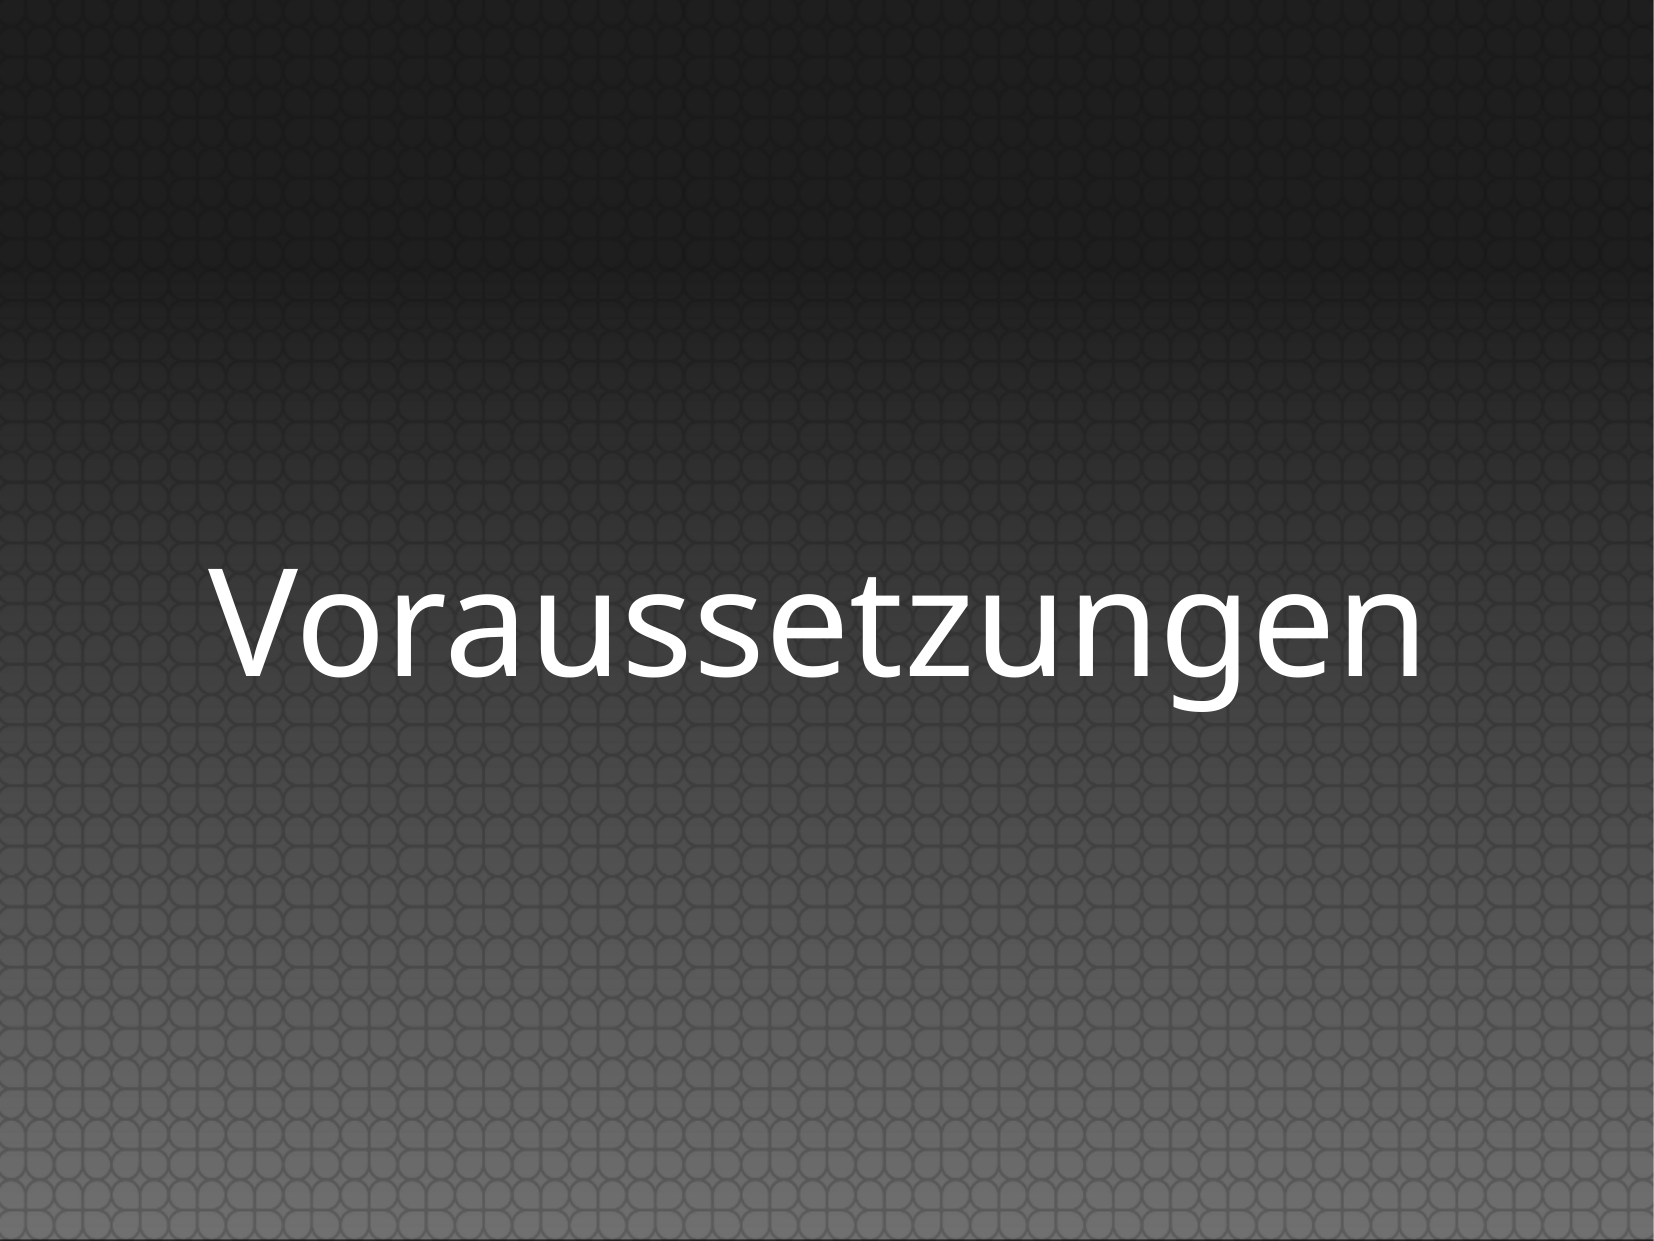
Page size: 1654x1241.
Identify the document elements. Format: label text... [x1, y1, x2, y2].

title Voraussetzungen [75, 525, 1564, 713]
picture [0, 0, 1654, 1241]
